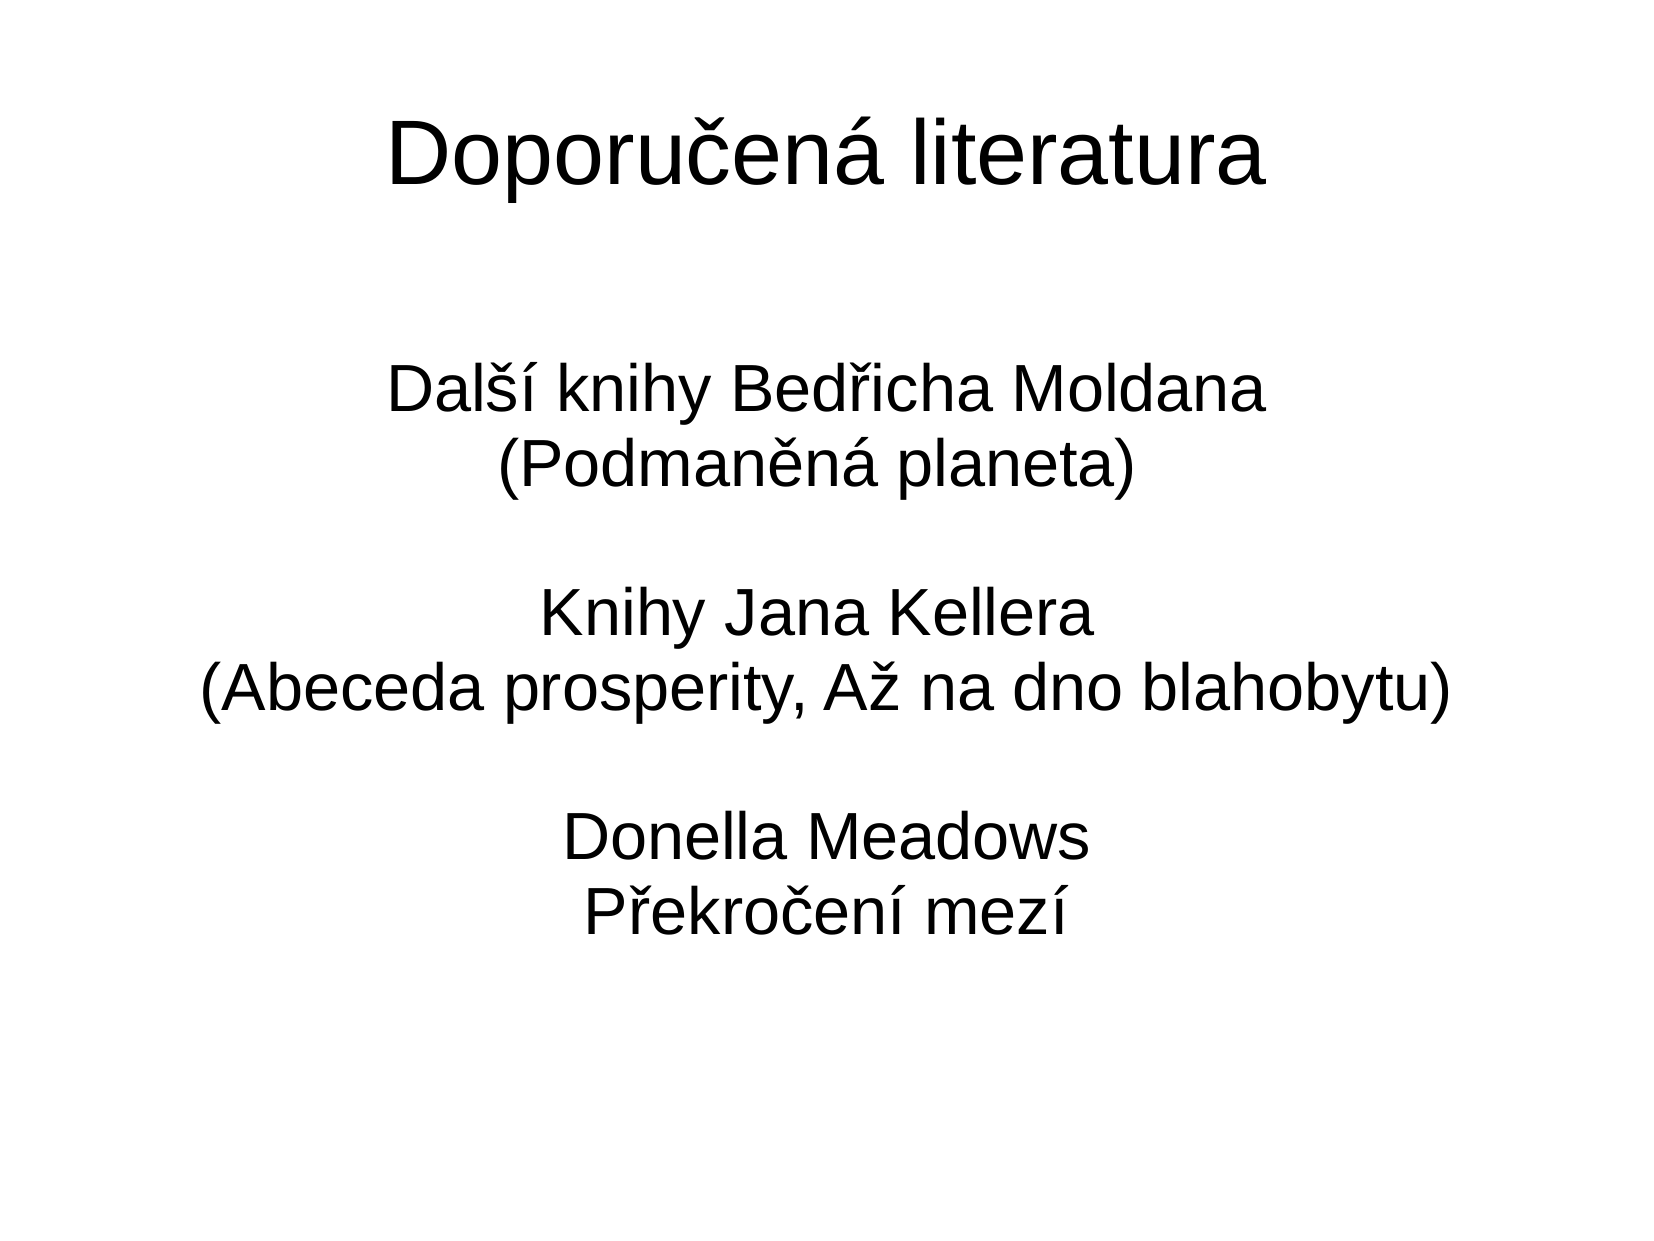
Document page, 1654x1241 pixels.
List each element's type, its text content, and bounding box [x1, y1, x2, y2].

subtitle Další knihy Bedřicha Moldana (Podmaněná planeta) Knihy Jana Kellera (Abeceda prosperity, Až na dno blahobytu) Donella Meadows Překročení mezí [82, 290, 1571, 1010]
title Doporučená literatura [82, 49, 1571, 257]
